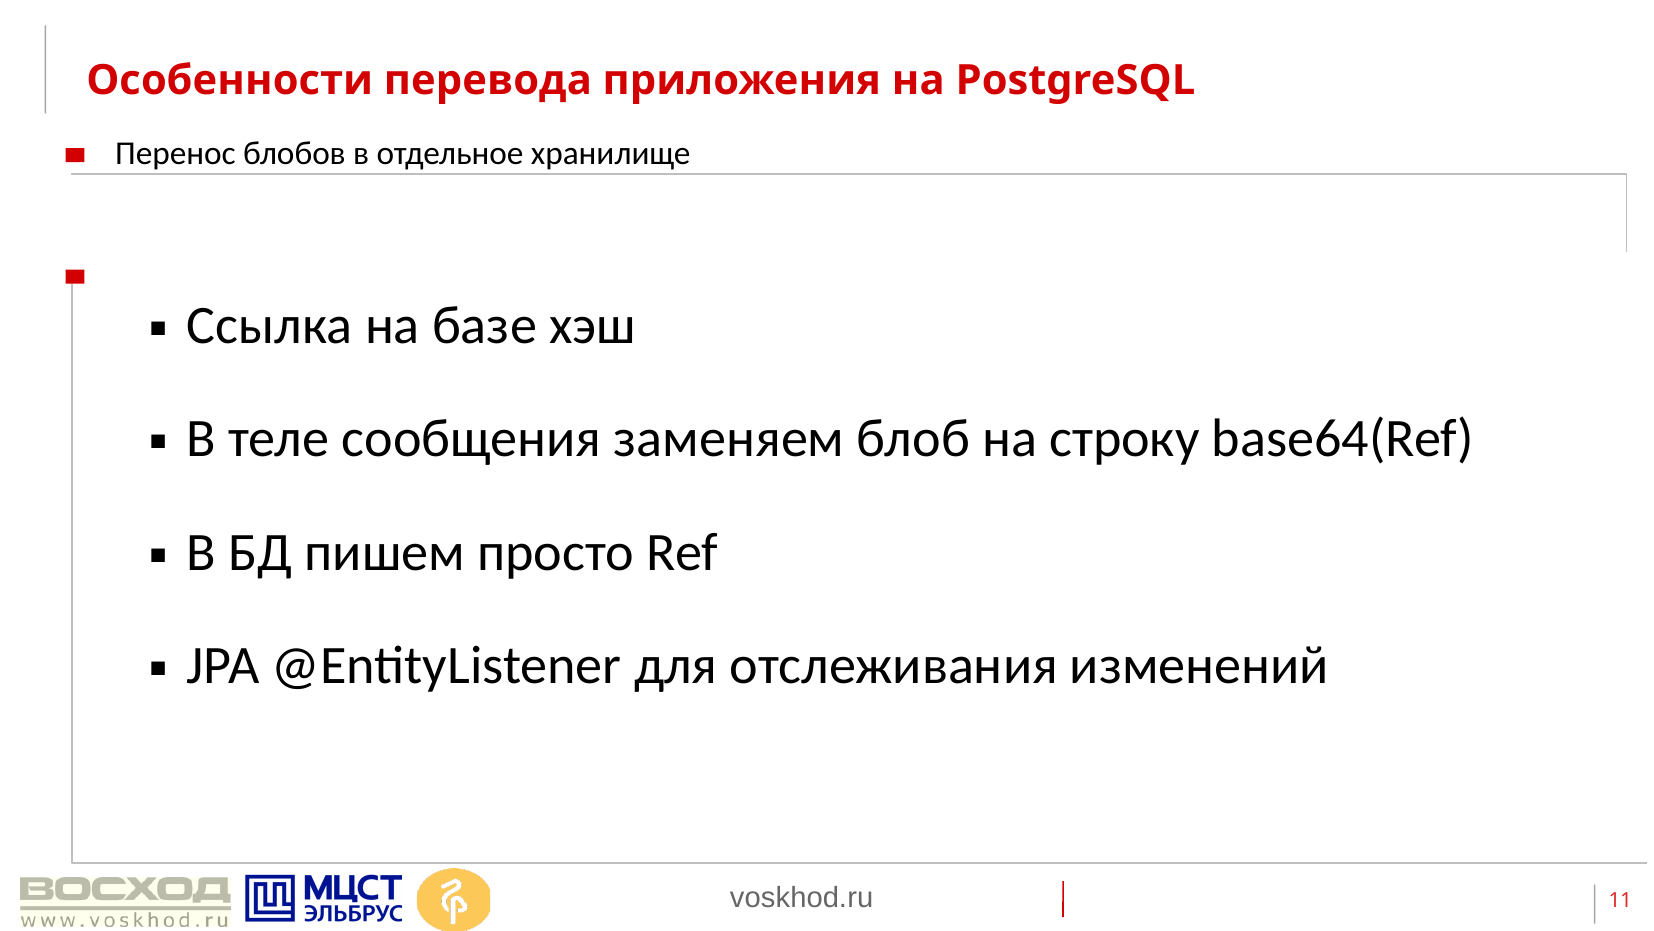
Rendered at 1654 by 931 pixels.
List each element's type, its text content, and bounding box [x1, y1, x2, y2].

text_box Перенос блобов в отдельное хранилище [100, 175, 1626, 179]
title Особенности перевода приложения на PostgreSQL [71, 45, 1560, 133]
text_box [65, 148, 85, 163]
picture [416, 868, 491, 931]
picture [242, 874, 402, 922]
picture [20, 877, 231, 927]
text_box [65, 269, 85, 284]
text_box Перенос блобов в отдельное хранилище [100, 123, 1634, 179]
slide_number <number> [1267, 884, 1647, 918]
text_box Ссылка на базе хэш В теле сообщения заменяем блоб на строку base64(Ref) В БД пишем просто Ref JPA @EntityListener для отслеживания изменений [101, 295, 1553, 866]
